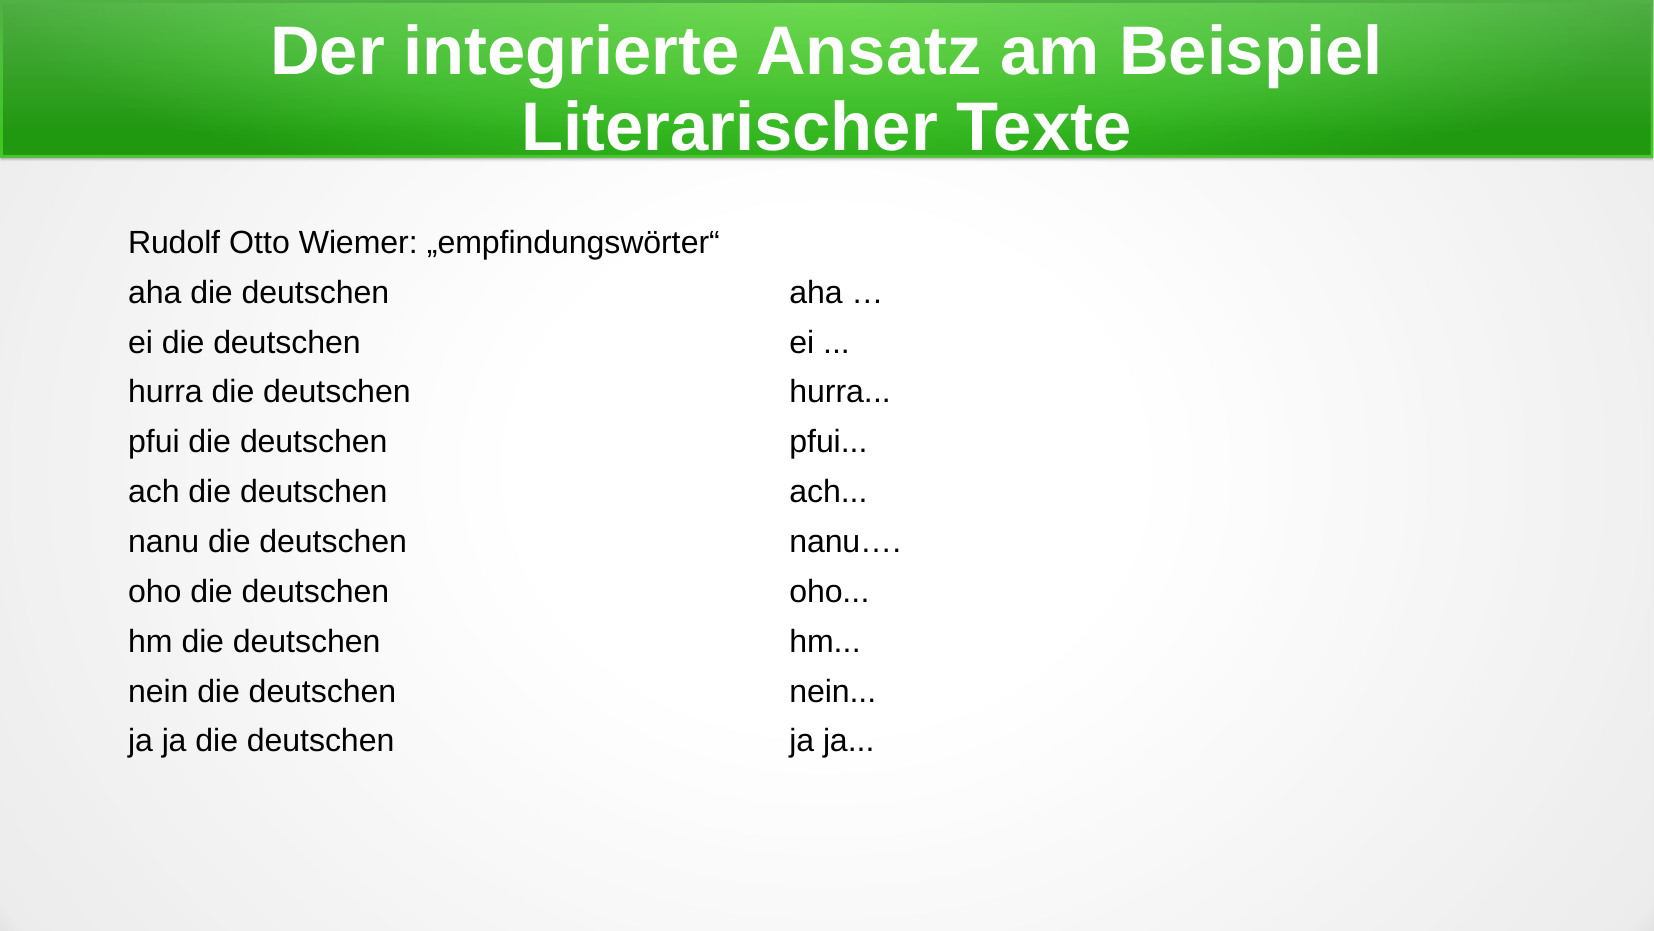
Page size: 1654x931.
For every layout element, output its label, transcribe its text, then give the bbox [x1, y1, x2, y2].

list Rudolf Otto Wiemer: „empfindungswörter“ aha die deutschen aha … ei die deutschen ei ... hurra die deutschen hurra... pfui die deutschen pfui... ach die deutschen ach... nanu die deutschen nanu…. oho die deutschen oho... hm die deutschen hm... nein die deutschen nein... ja ja die deutschen ja ja... [82, 224, 1571, 764]
title Der integrierte Ansatz am Beispiel Literarischer Texte [82, 12, 1571, 166]
